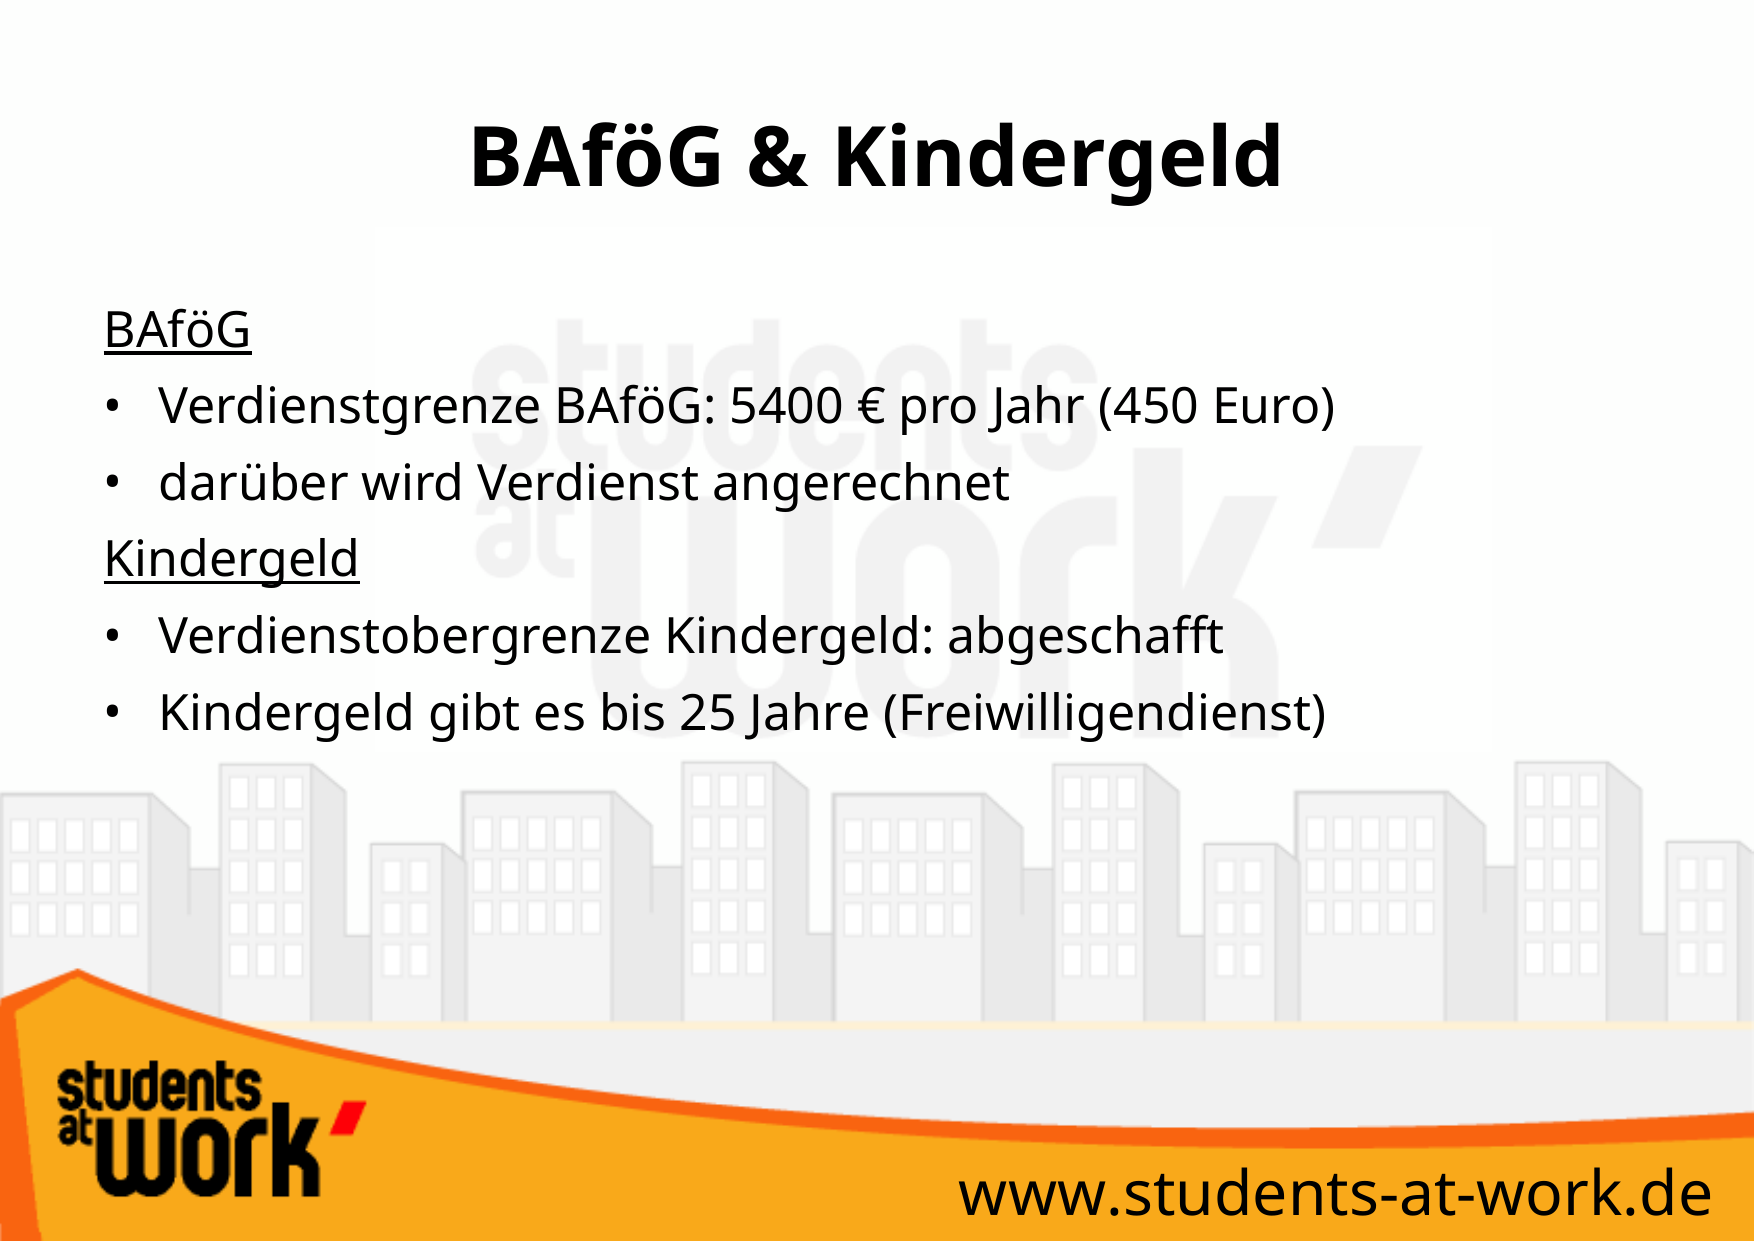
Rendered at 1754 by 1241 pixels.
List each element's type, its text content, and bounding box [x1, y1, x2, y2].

text_box www.students-at-work.de [944, 1145, 1730, 1236]
title BAföG & Kindergeld [87, 49, 1667, 257]
list BAföG Verdienstgrenze BAföG: 5400 € pro Jahr (450 Euro) darüber wird Verdienst angerechnet Kindergeld Verdienstobergrenze Kindergeld: abgeschafft Kindergeld gibt es bis 25 Jahre (Freiwilligendienst) [87, 289, 1667, 1109]
picture [0, 0, 1754, 1241]
